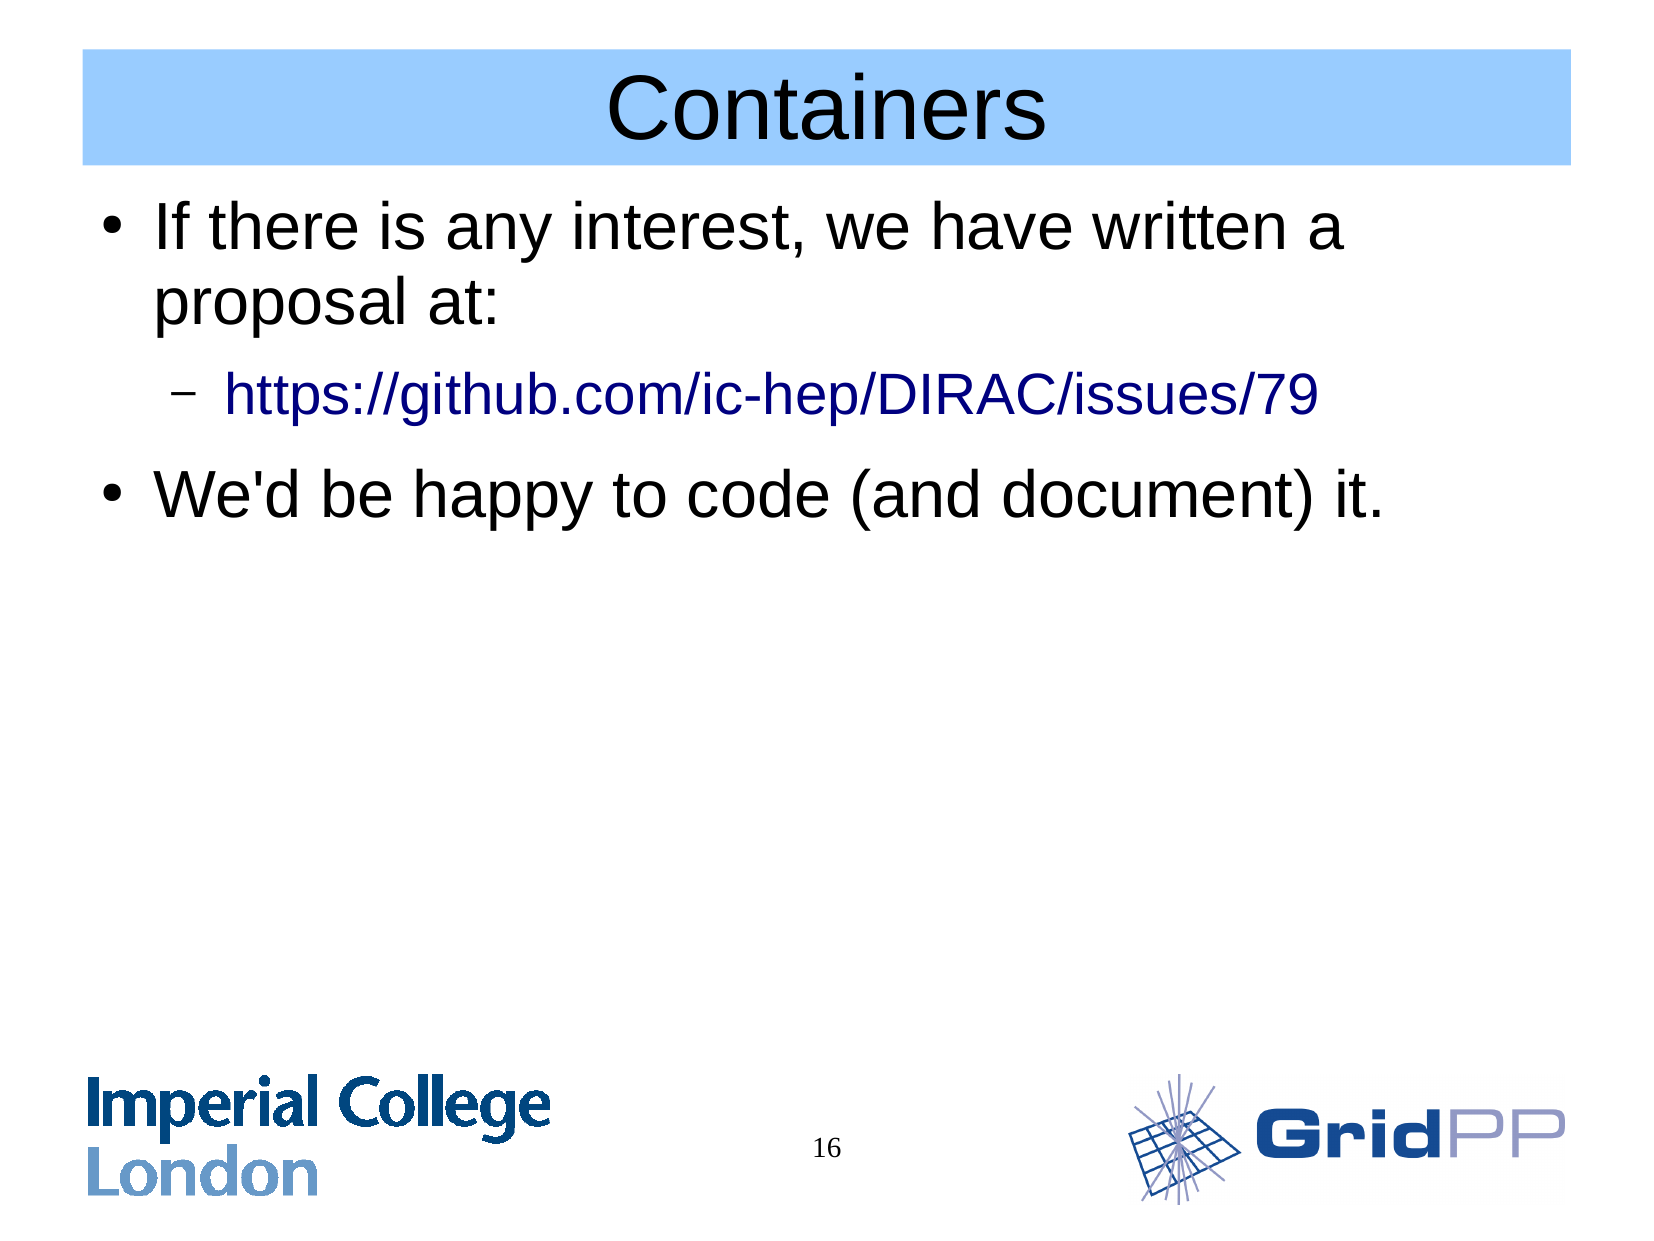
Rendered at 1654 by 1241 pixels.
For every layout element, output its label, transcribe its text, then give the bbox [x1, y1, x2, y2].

list If there is any interest, we have written a proposal at: https://github.com/ic-hep/DIRAC/issues/79 We'd be happy to code (and document) it. [82, 188, 1571, 1075]
picture [1128, 1075, 1565, 1205]
title Containers [82, 49, 1571, 166]
picture [88, 1075, 550, 1196]
